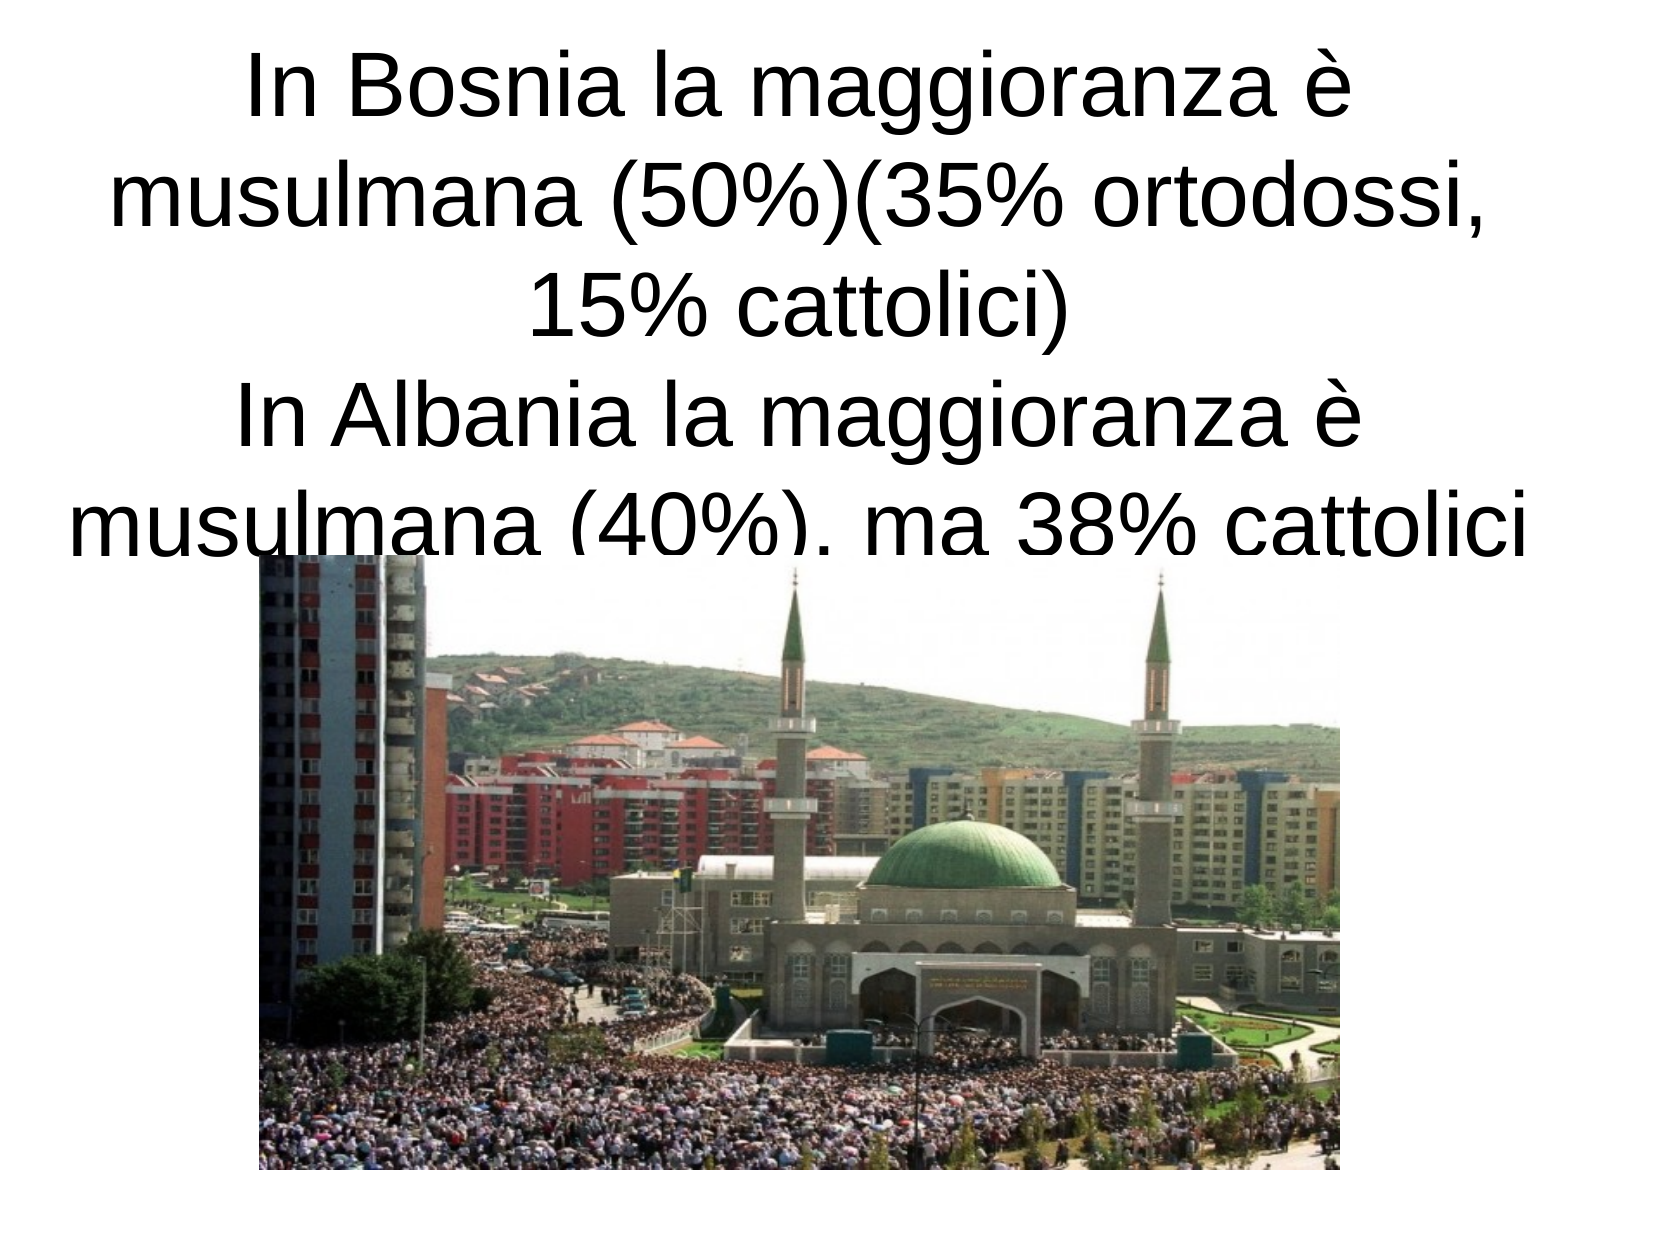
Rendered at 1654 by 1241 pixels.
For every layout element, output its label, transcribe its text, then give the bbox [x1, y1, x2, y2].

picture [259, 555, 1340, 1170]
title In Bosnia la maggioranza è musulmana (50%)(35% ortodossi, 15% cattolici) In Albania la maggioranza è musulmana (40%), ma 38% cattolici [55, 25, 1545, 538]
